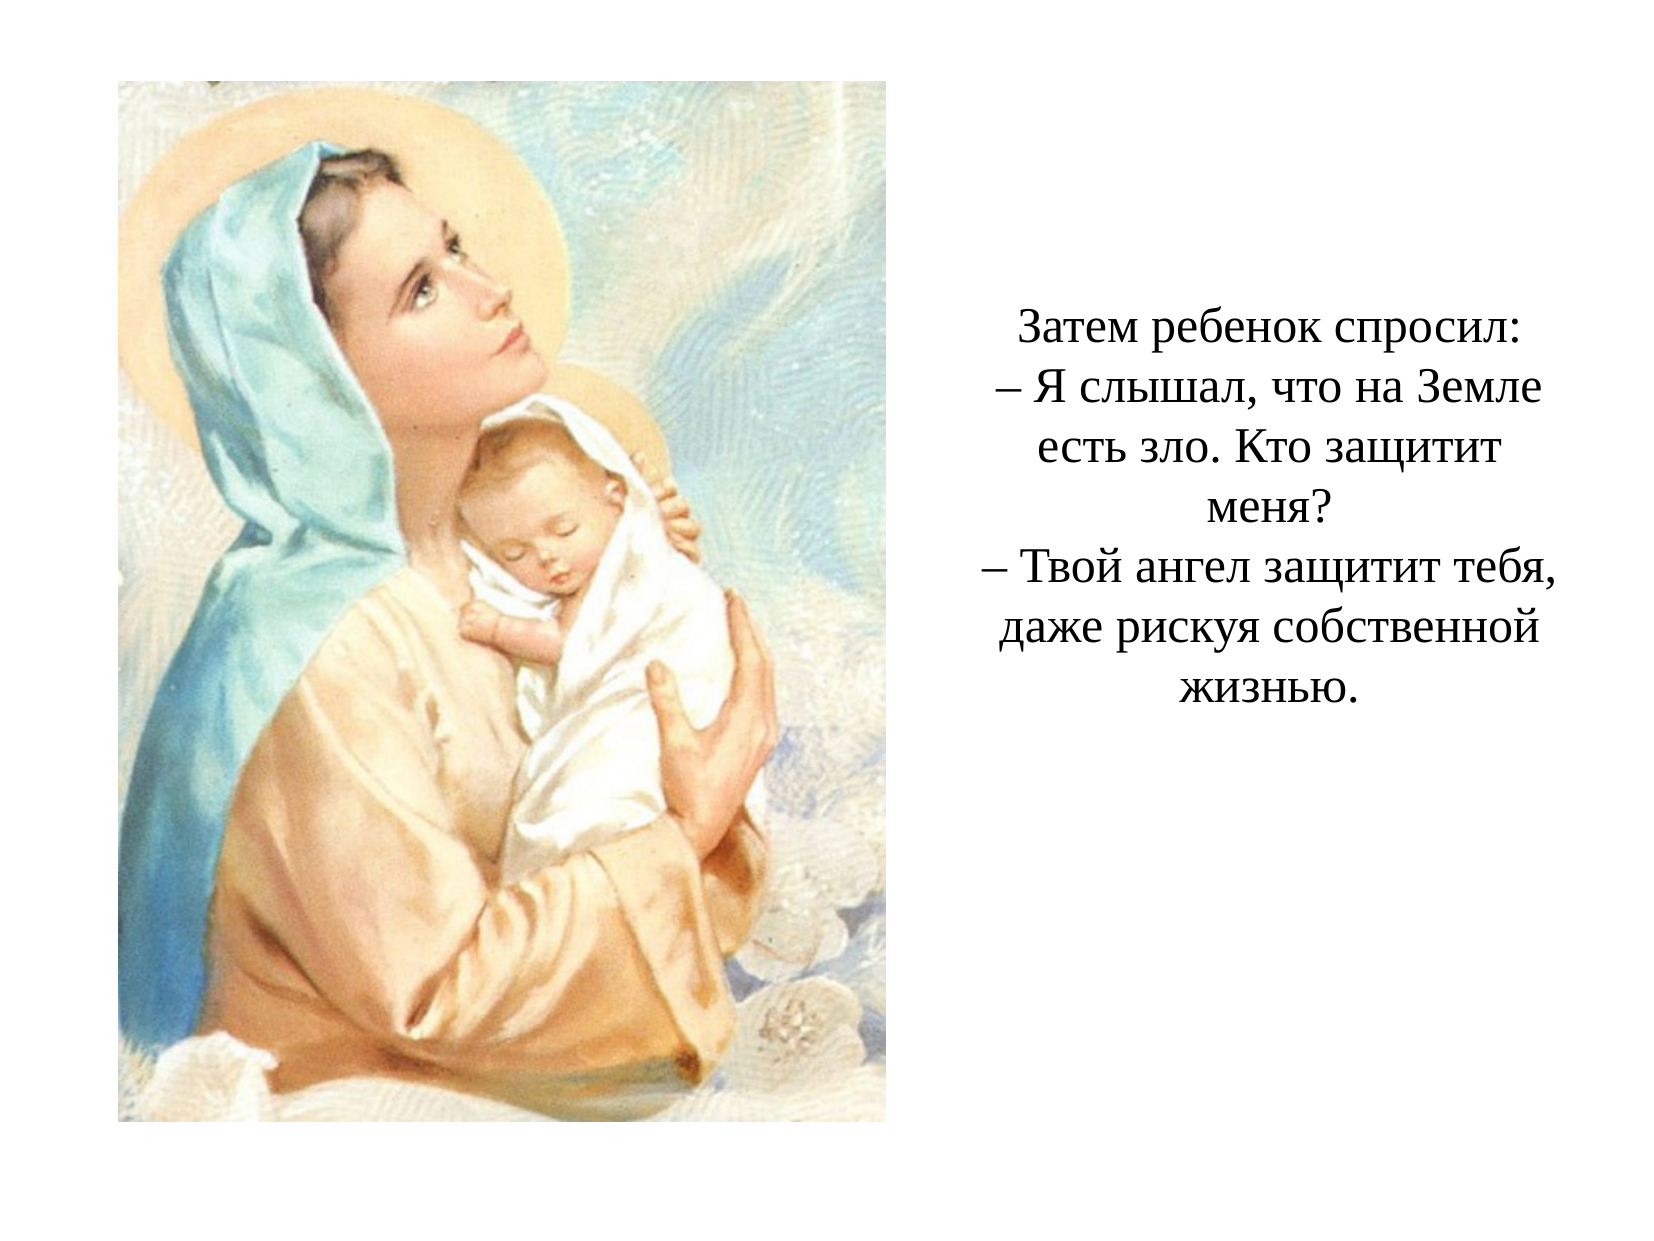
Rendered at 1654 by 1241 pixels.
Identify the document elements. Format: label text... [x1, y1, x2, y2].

picture [118, 81, 886, 1123]
title Затем ребенок спросил: – Я слышал, что на Земле есть зло. Кто защитит меня? – Твой ангел защитит тебя, даже рискуя собственной жизнью. [974, 59, 1565, 827]
